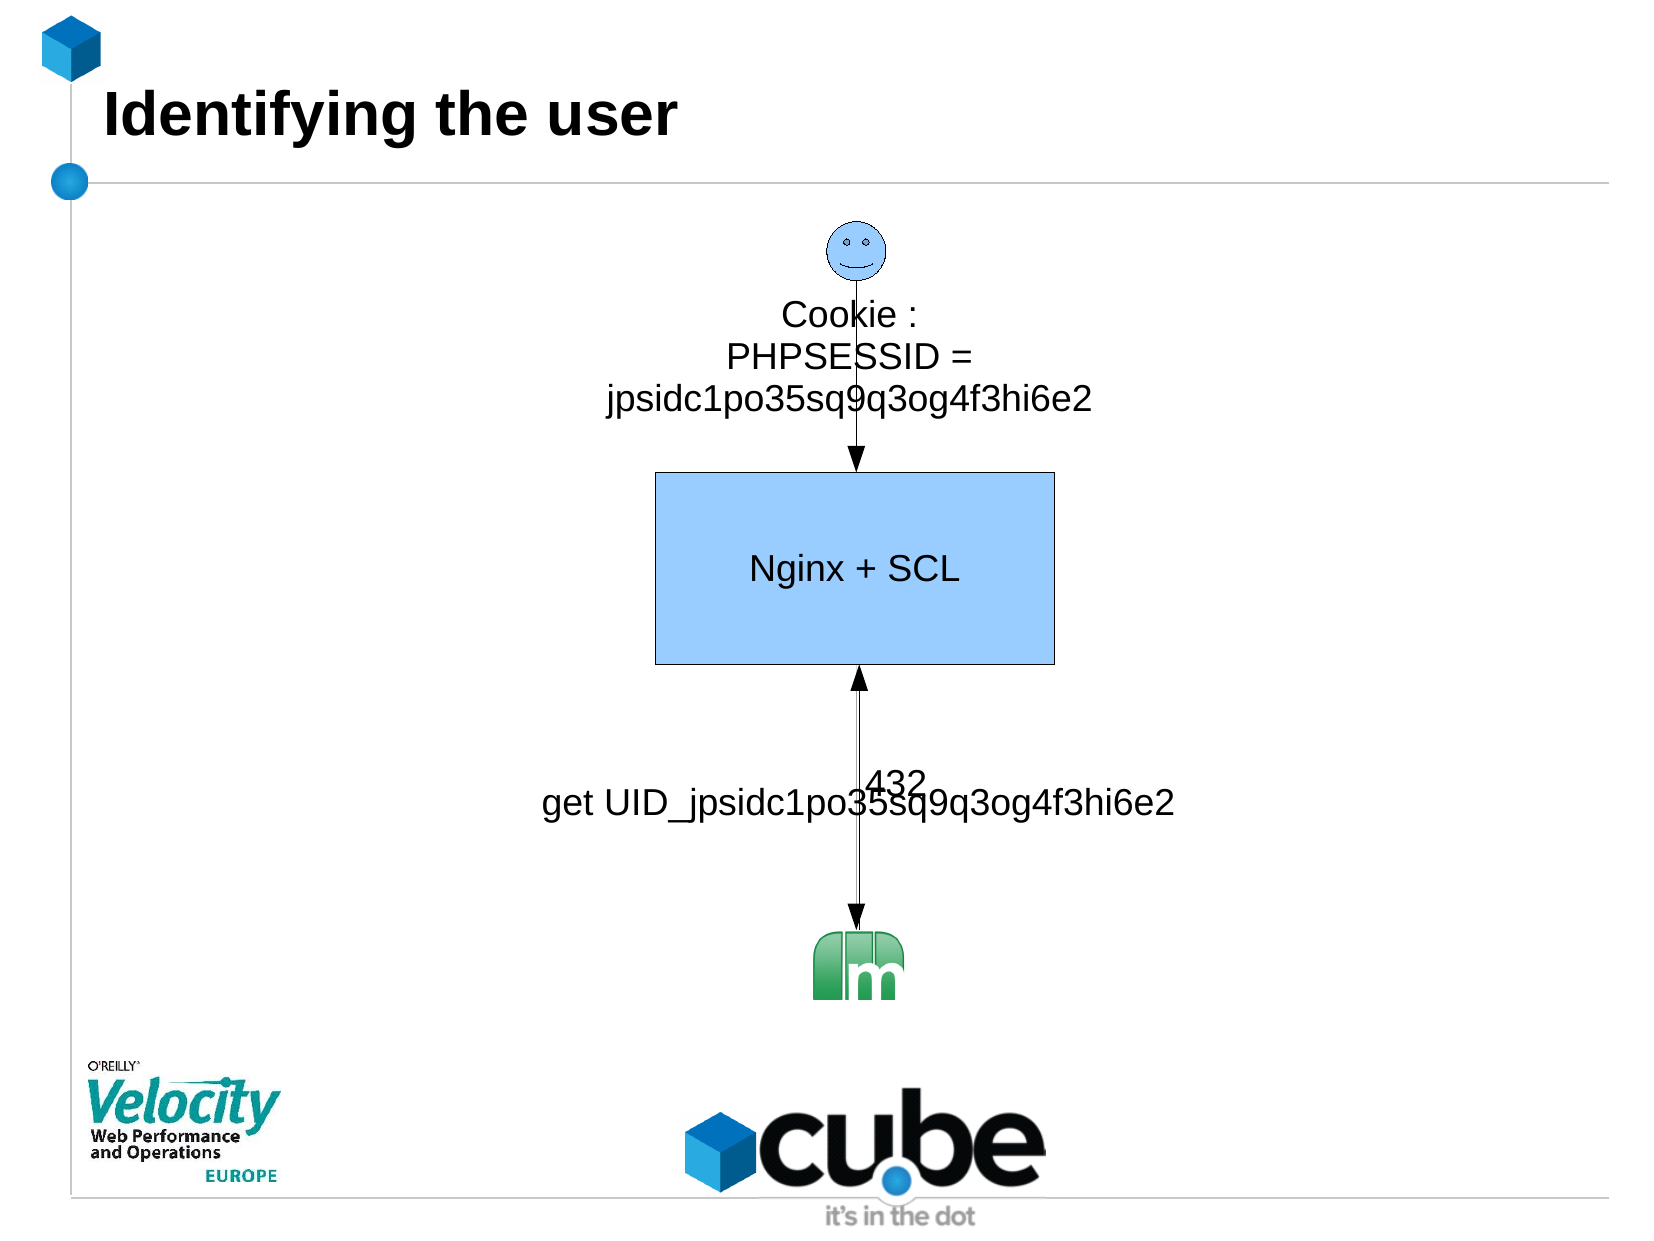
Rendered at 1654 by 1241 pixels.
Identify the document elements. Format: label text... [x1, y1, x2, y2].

title Identifying the user [103, 49, 1551, 178]
text_box get UID_jpsidc1po35sq9q3og4f3hi6e2 [522, 773, 859, 831]
text_box Nginx + SCL [655, 472, 1055, 665]
text_box Cookie : PHPSESSID = jpsidc1po35sq9q3og4f3hi6e2 [591, 286, 1108, 428]
picture [812, 930, 905, 1003]
text_box get UID_jpsidc1po35sq9q3og4f3hi6e2 [860, 773, 1195, 831]
text_box [826, 221, 886, 281]
text_box 432 [850, 755, 942, 813]
picture [88, 1061, 281, 1182]
